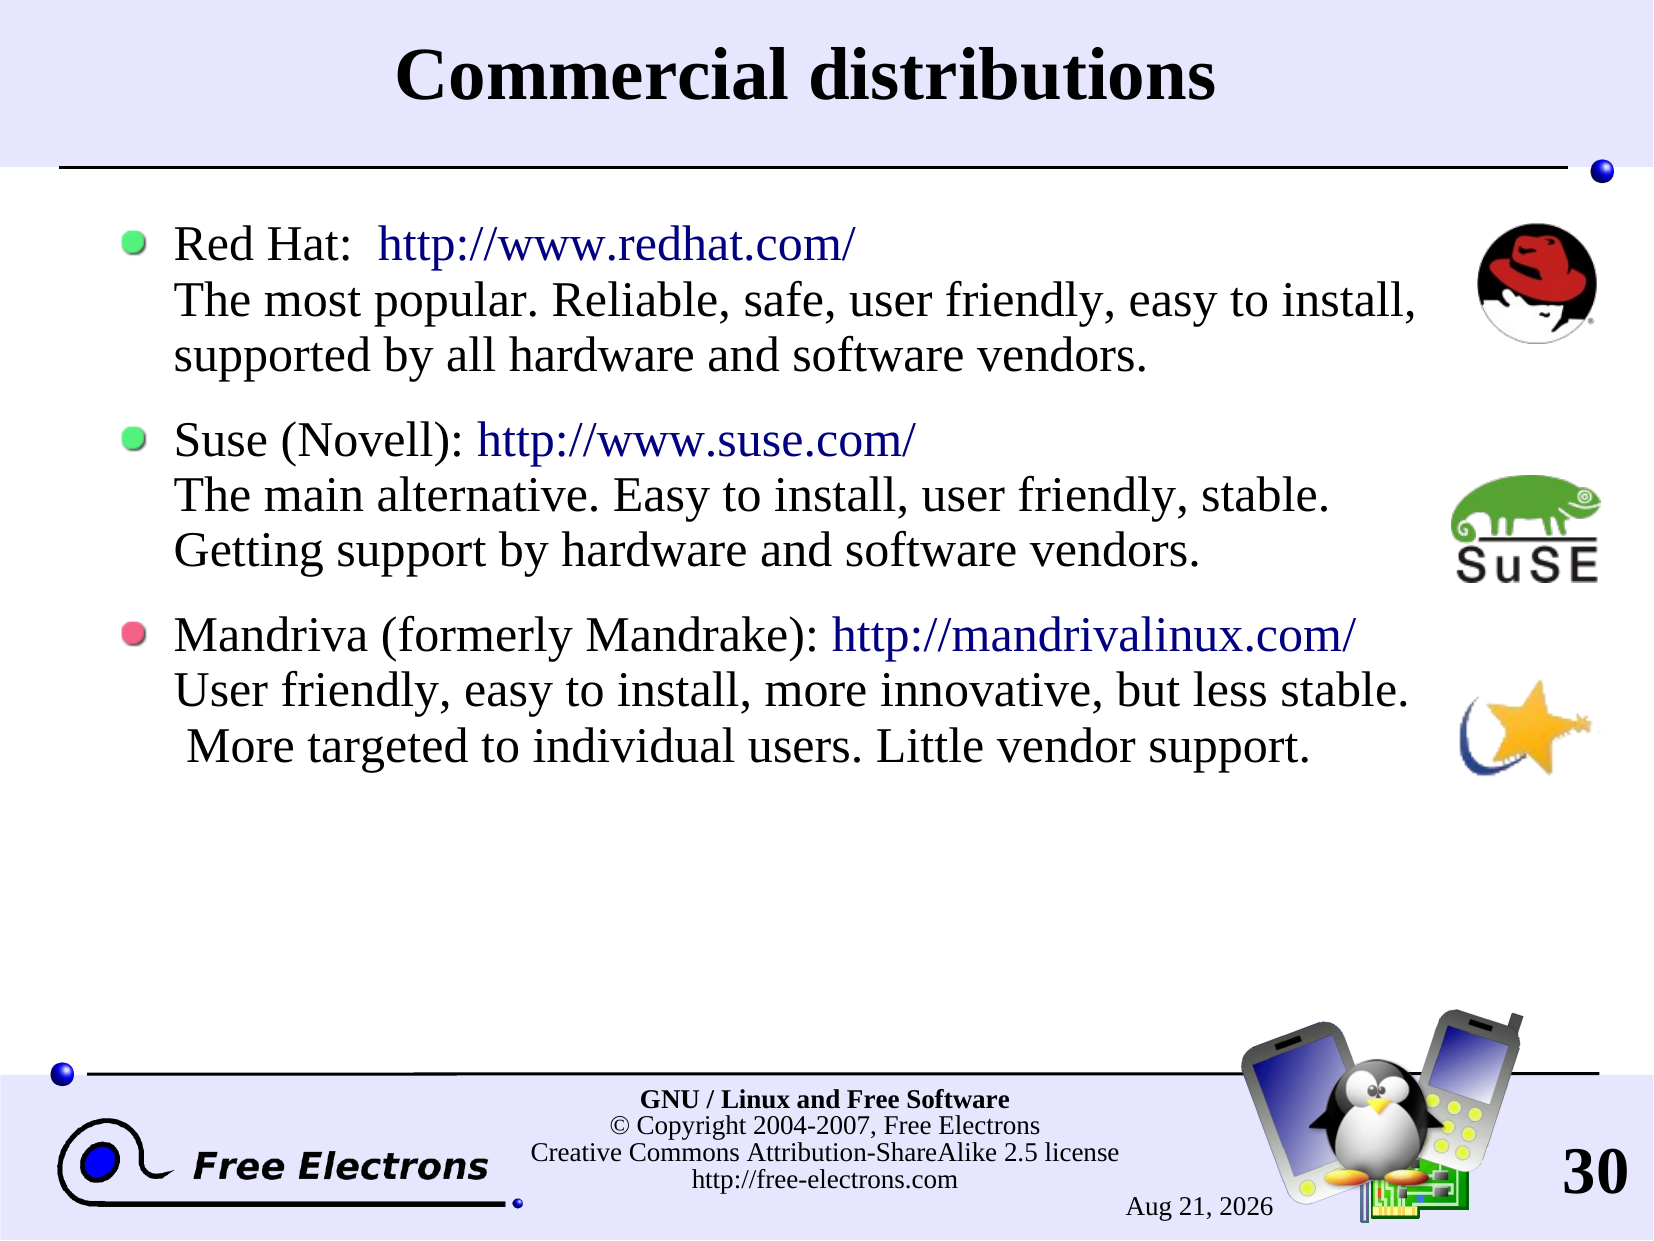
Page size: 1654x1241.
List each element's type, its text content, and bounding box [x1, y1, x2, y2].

picture [50, 1107, 527, 1216]
picture [1439, 652, 1608, 817]
picture [1451, 475, 1601, 584]
picture [1477, 222, 1598, 345]
title Commercial distributions [60, 12, 1551, 138]
list Red Hat: http://www.redhat.com/ The most popular. Reliable, safe, user friendly, easy to install, supported by all hardware and software vendors. Suse (Novell): http://www.suse.com/ The main alternative. Easy to install, user friendly, stable. Getting support by hardware and software vendors. Mandriva (formerly Mandrake): http://mandrivalinux.com/ User friendly, easy to install, more innovative, but less stable. More targeted to individual users. Little vendor support. [102, 216, 1544, 1036]
picture [1225, 1036, 1531, 1241]
